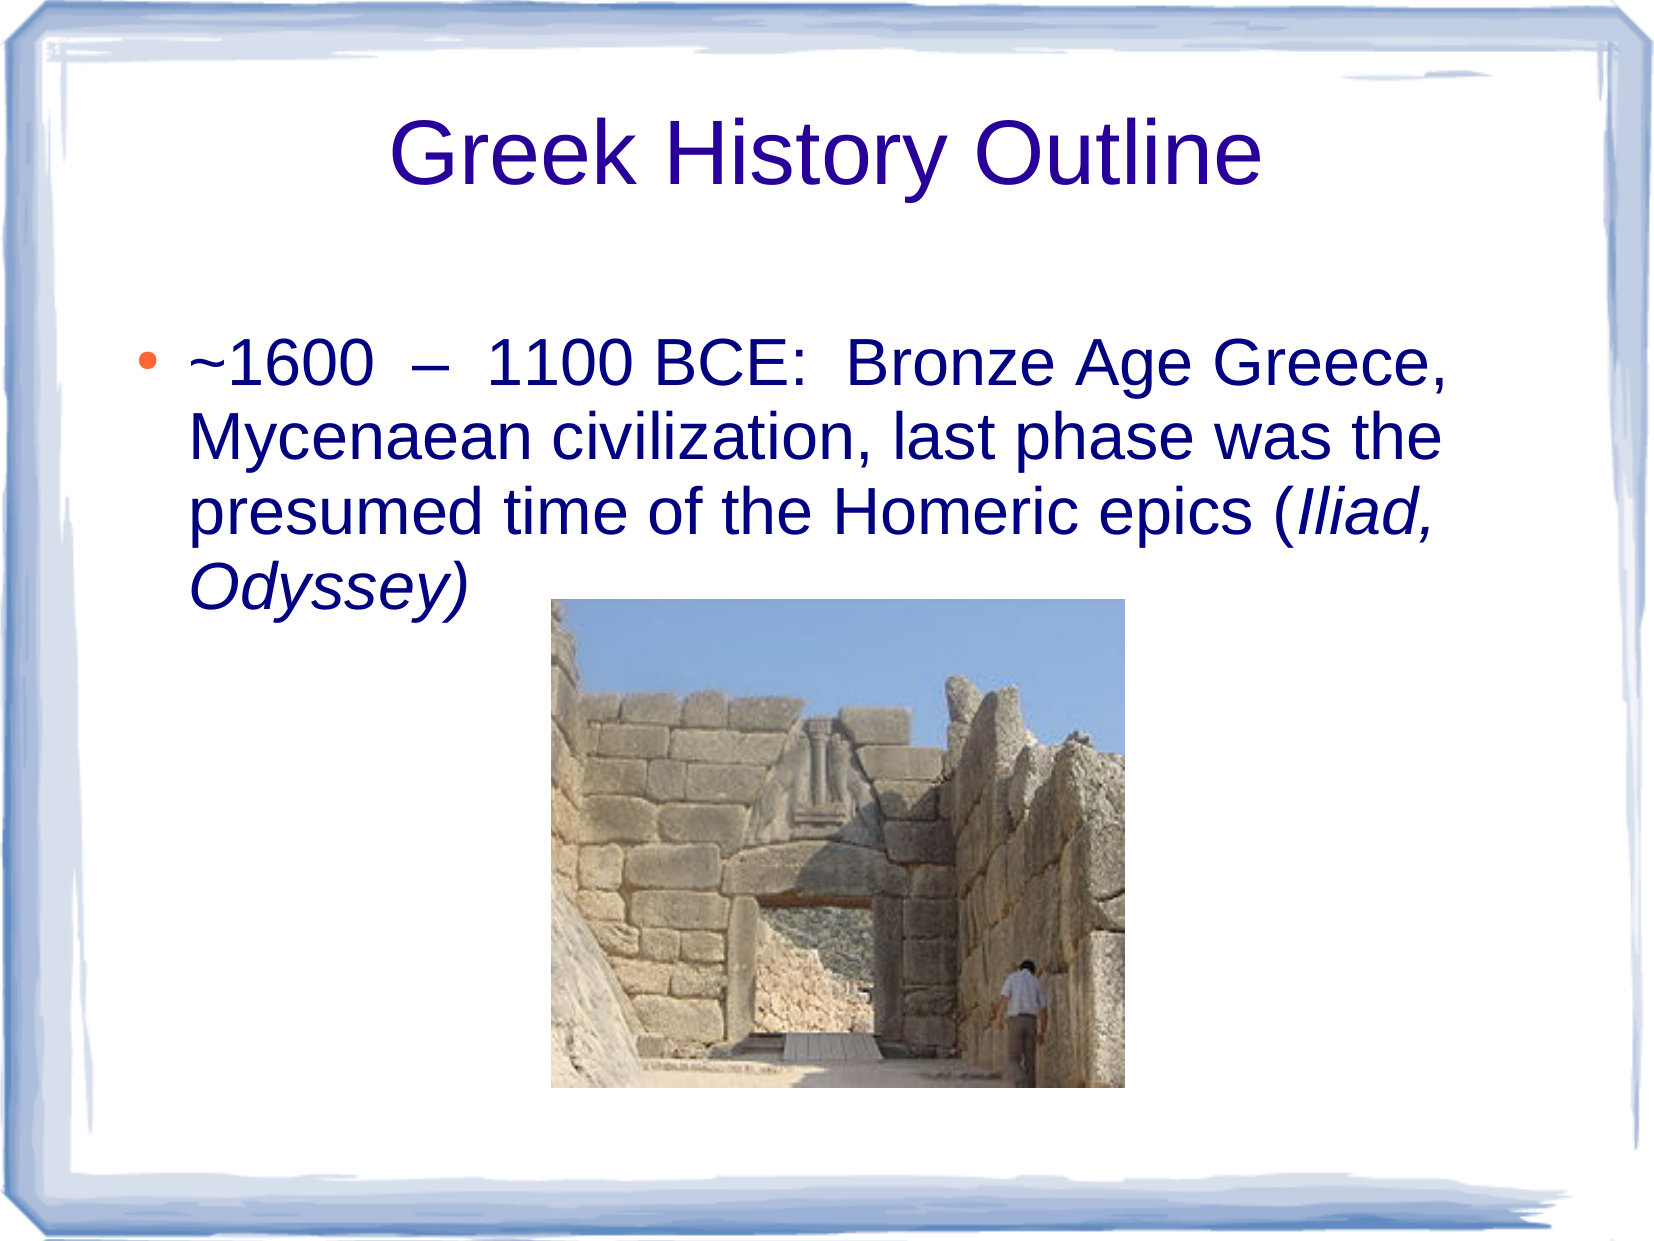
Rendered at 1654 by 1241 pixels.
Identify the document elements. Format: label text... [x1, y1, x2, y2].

list ~1600 – 1100 BCE: Bronze Age Greece, Mycenaean civilization, last phase was the presumed time of the Homeric epics (Iliad, Odyssey) [118, 324, 1571, 990]
picture [0, 0, 1654, 1241]
title Greek History Outline [82, 56, 1571, 250]
